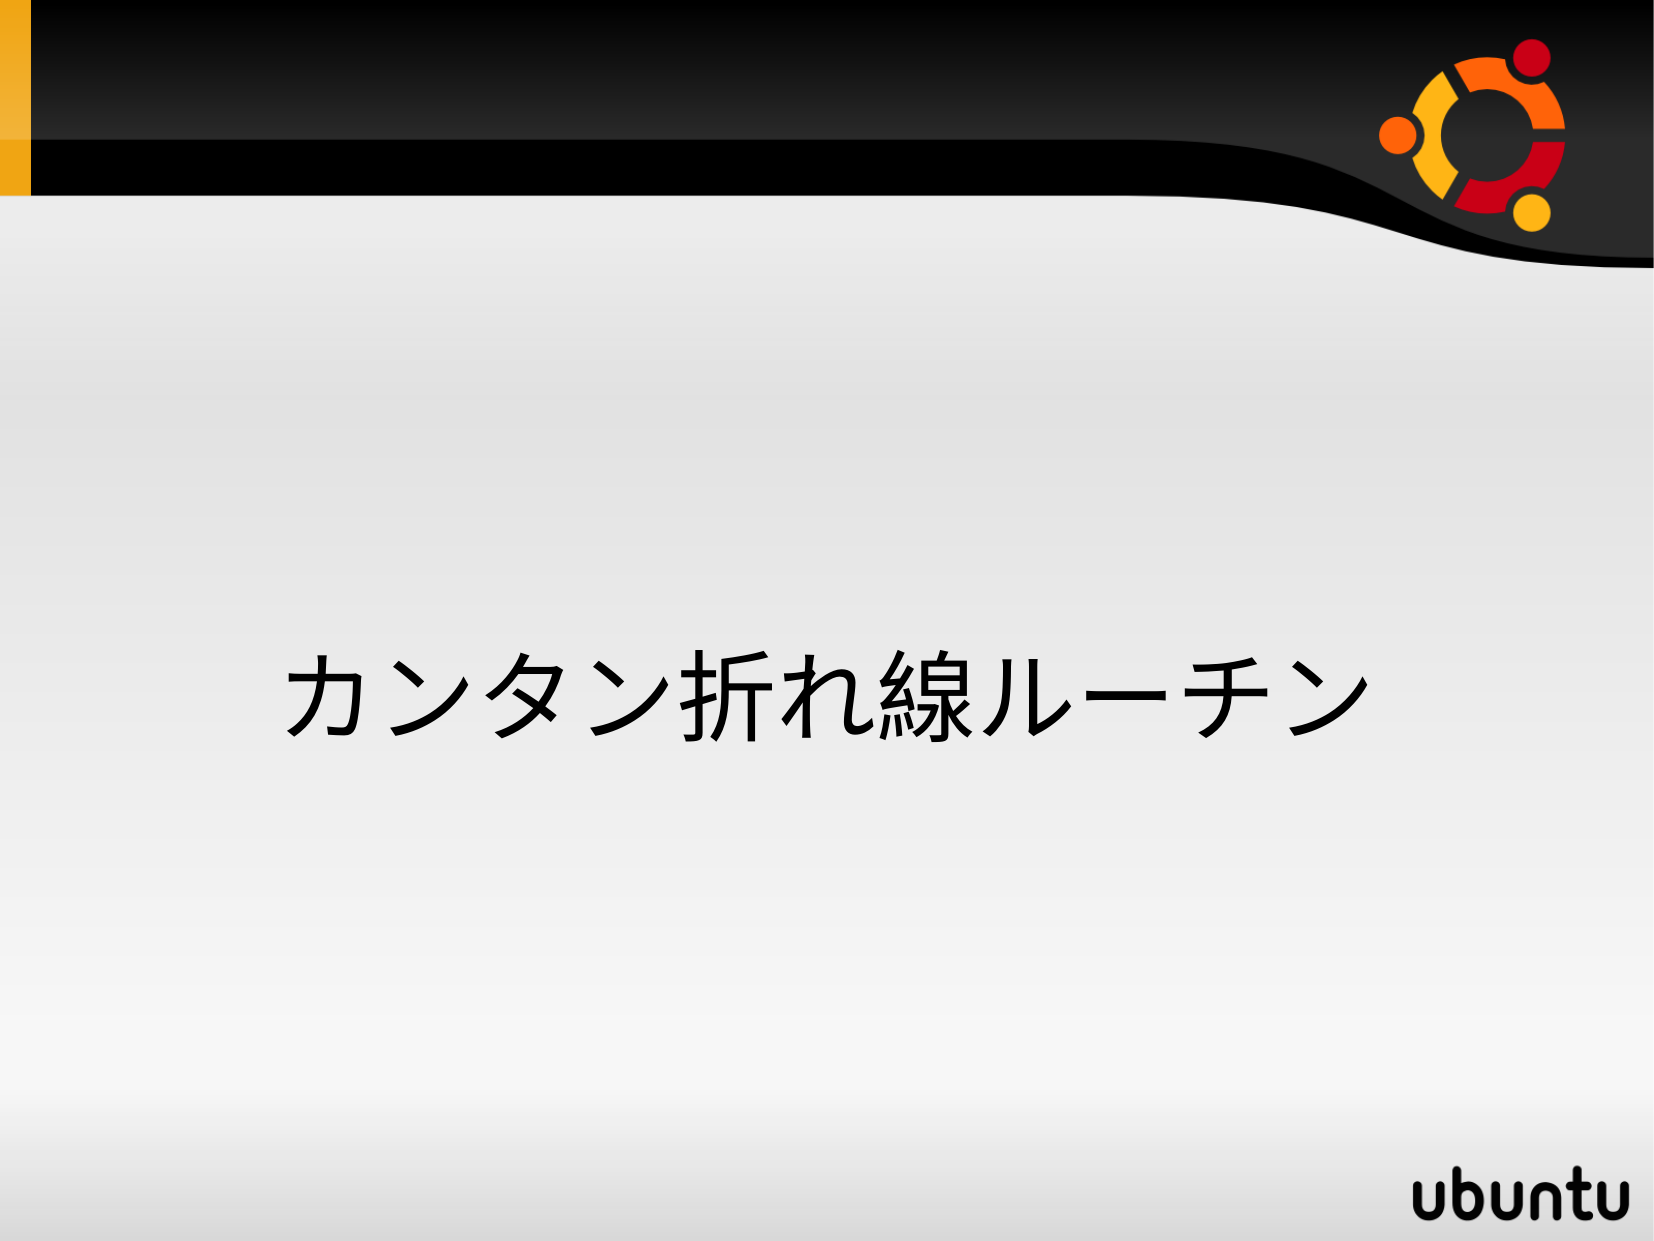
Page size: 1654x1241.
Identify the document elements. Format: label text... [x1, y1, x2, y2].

picture [0, 0, 1654, 1241]
subtitle カンタン折れ線ルーチン [82, 290, 1571, 1109]
